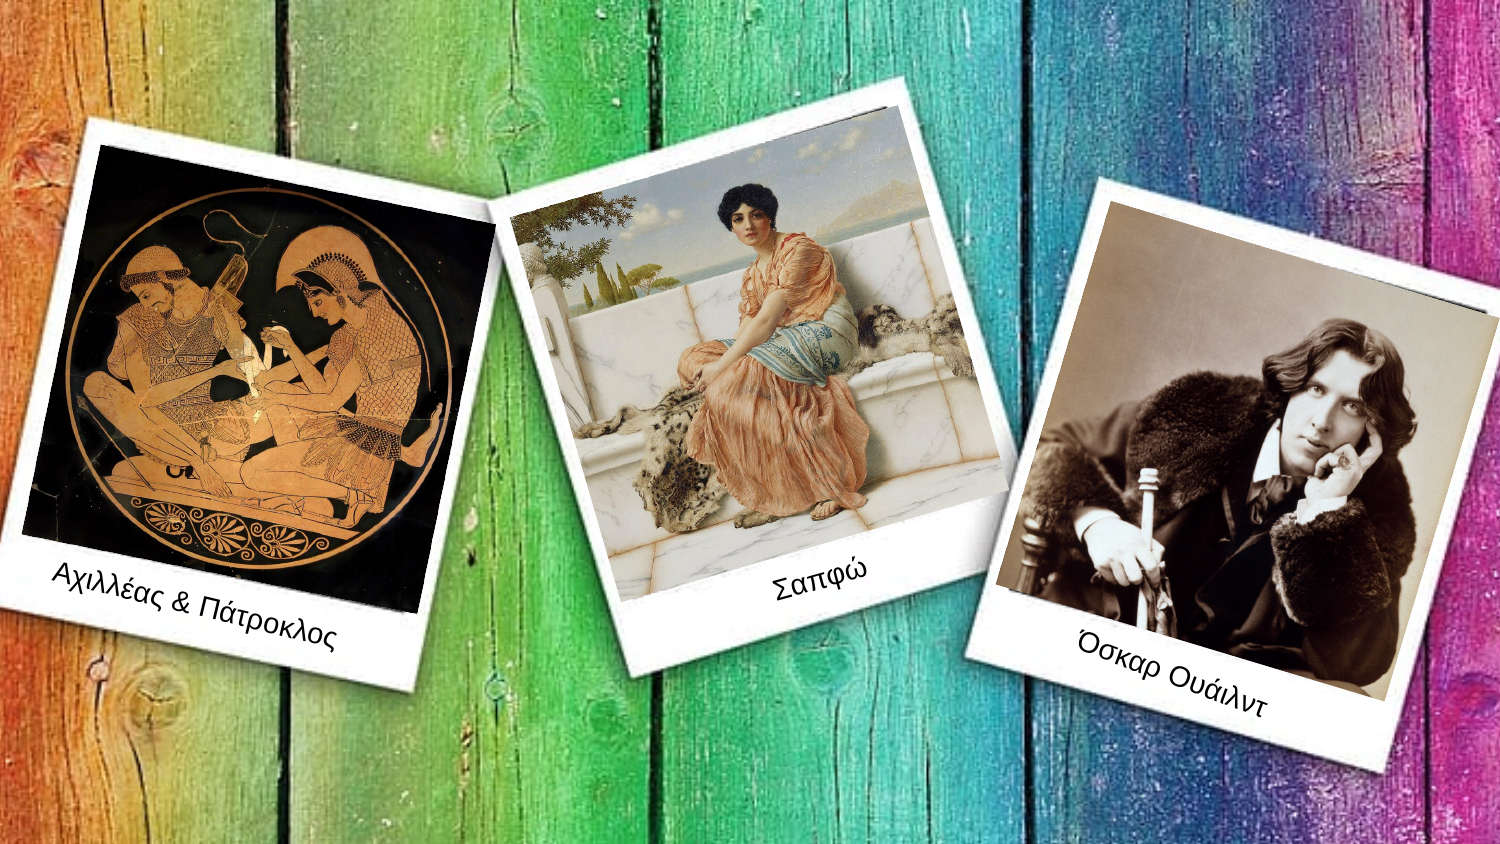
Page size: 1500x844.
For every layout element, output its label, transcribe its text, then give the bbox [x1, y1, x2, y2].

picture [0, 0, 1500, 844]
text_box Αχιλλέας & Πάτροκλος [31, 534, 371, 676]
text_box Όσκαρ Ουάιλντ [1053, 602, 1309, 751]
text_box Σαπφώ [749, 523, 911, 626]
